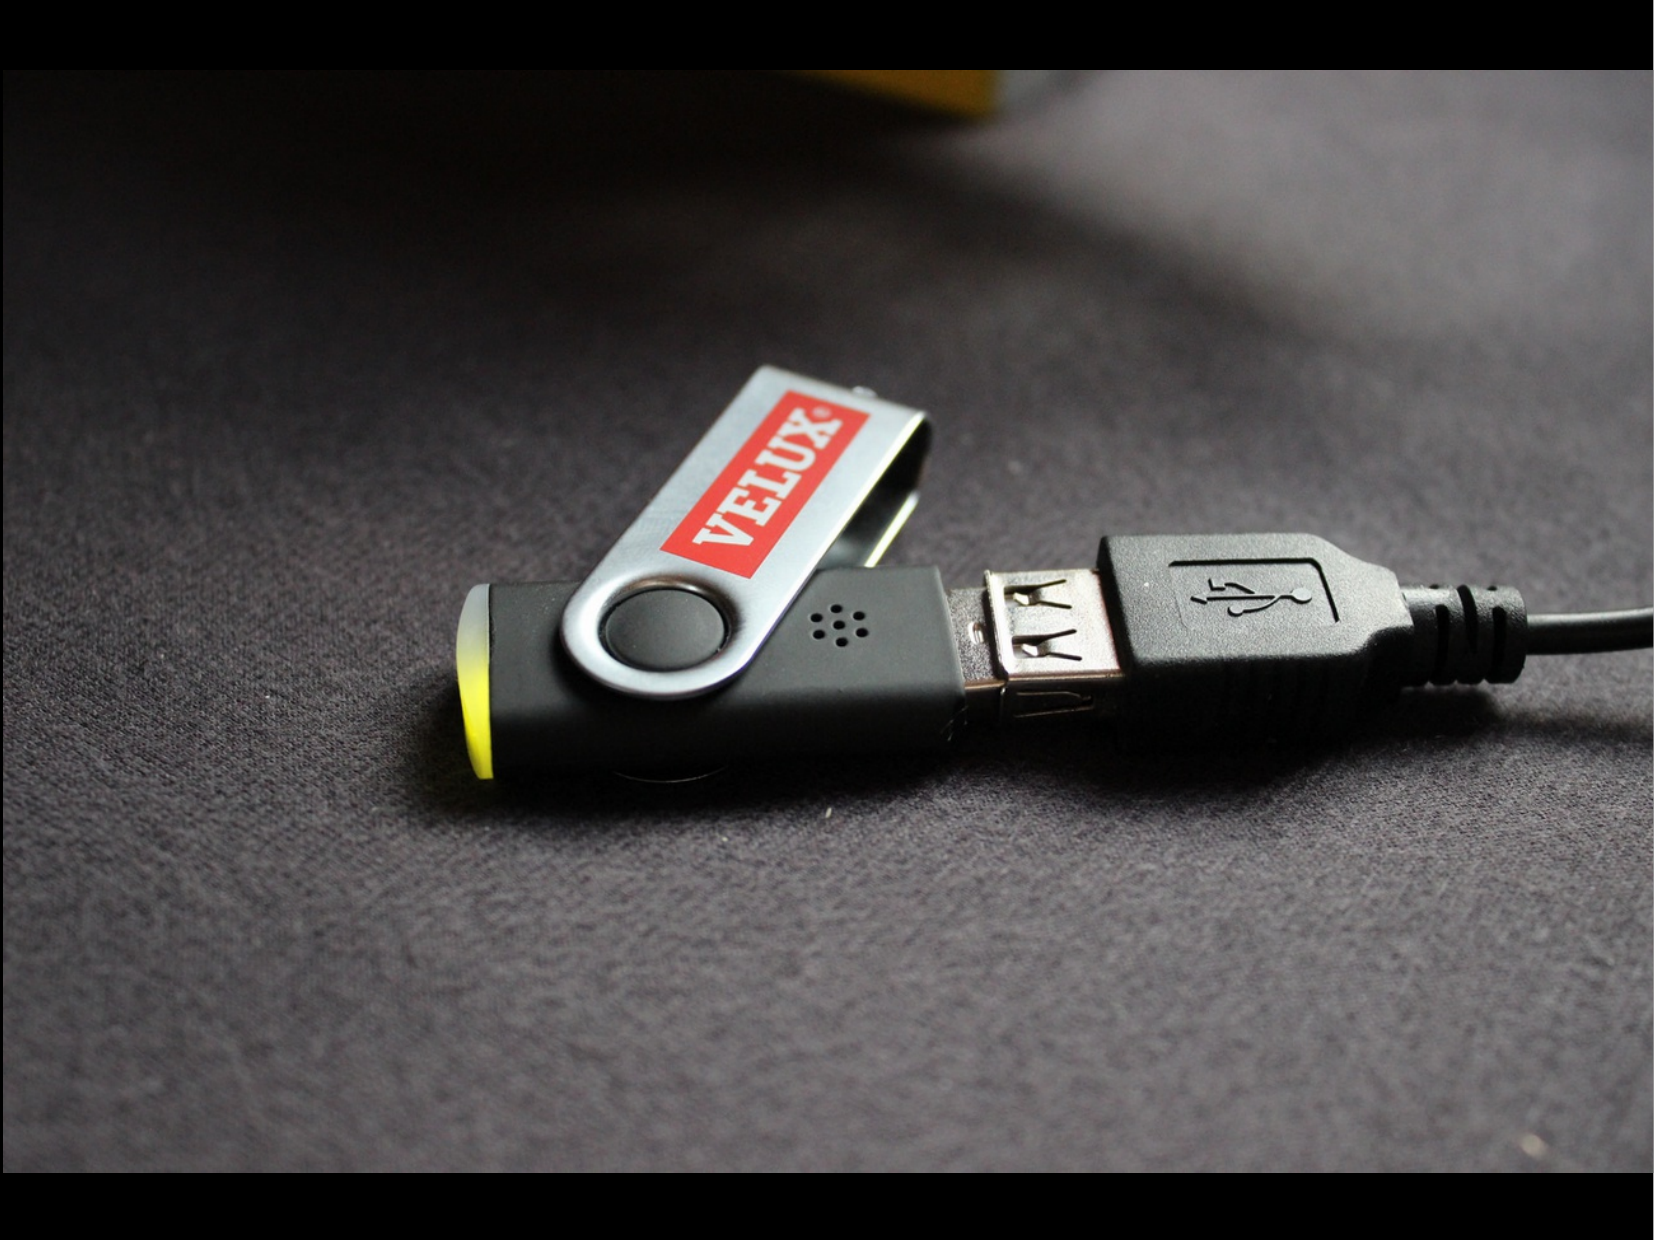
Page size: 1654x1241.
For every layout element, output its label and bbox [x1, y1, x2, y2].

picture [3, 70, 1654, 1174]
